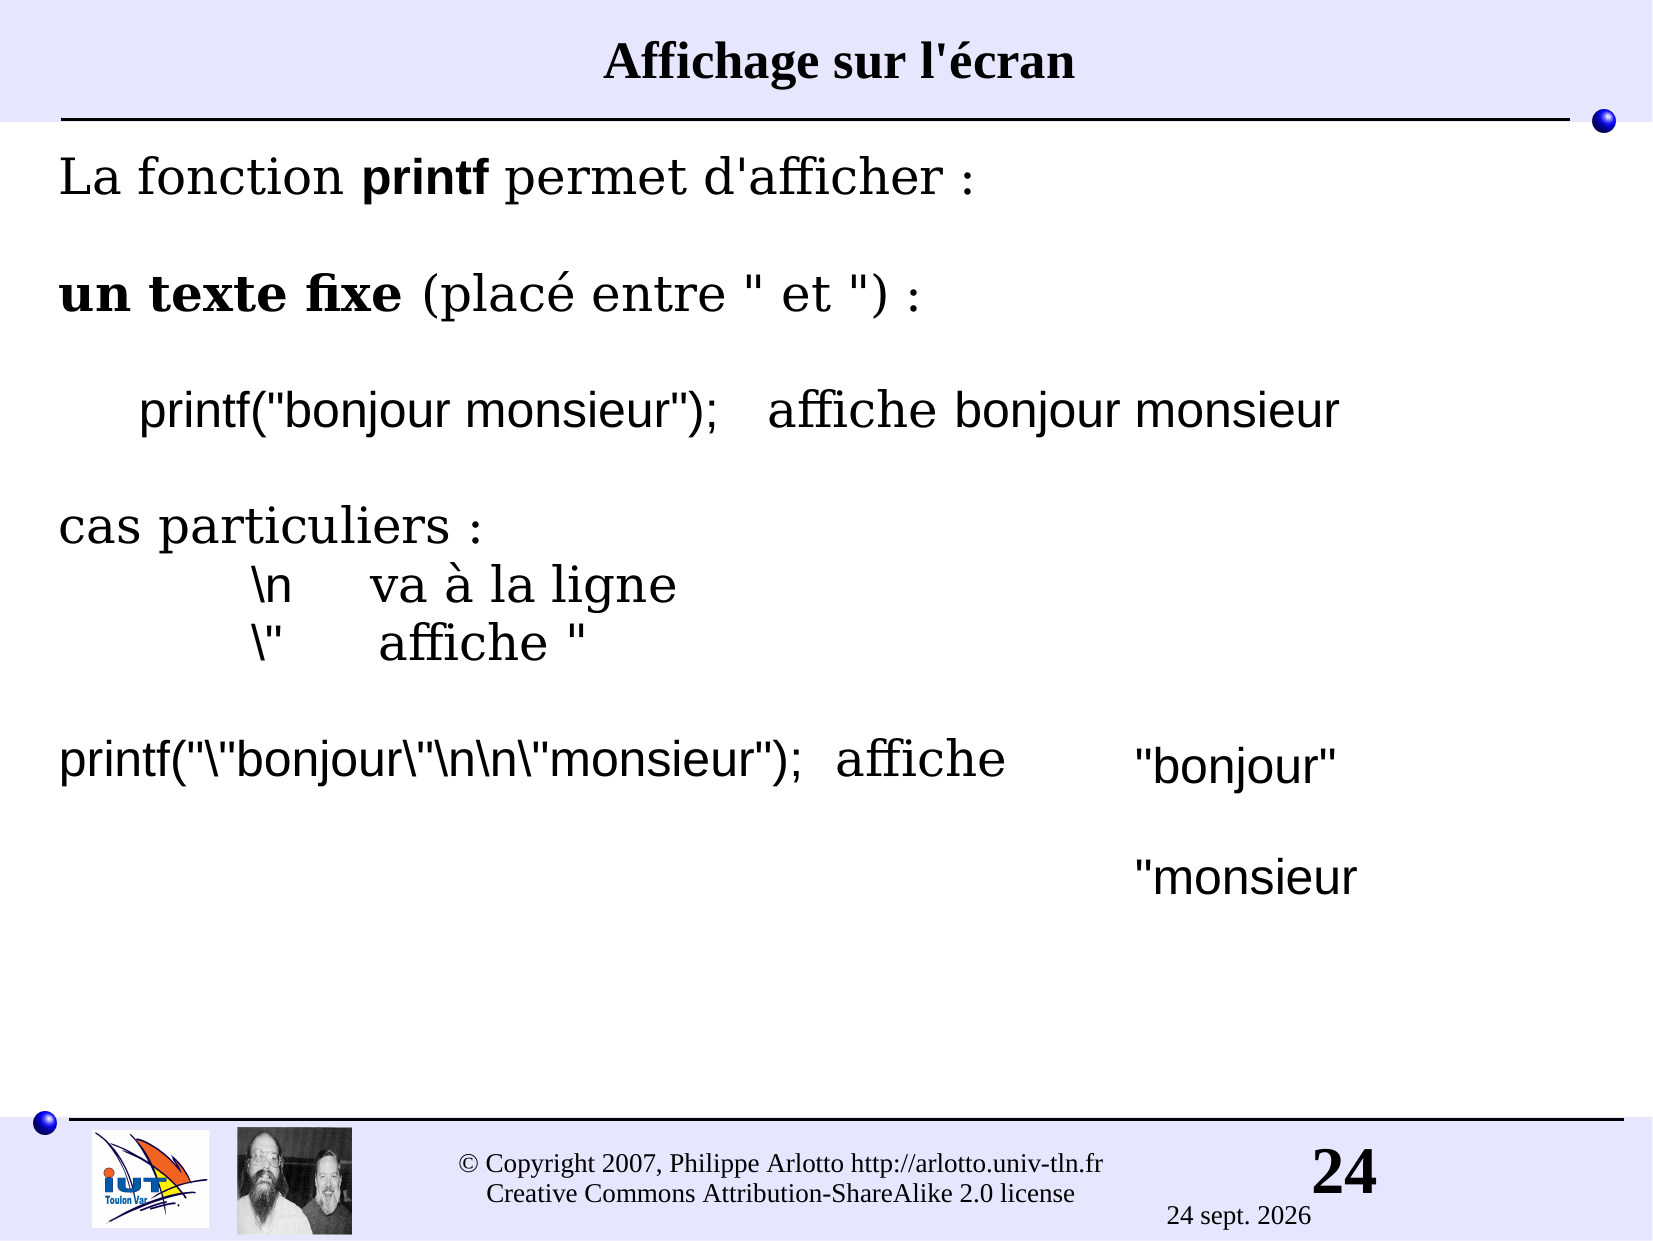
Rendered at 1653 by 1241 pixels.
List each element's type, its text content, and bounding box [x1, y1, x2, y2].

text_box "bonjour" "monsieur [1134, 738, 1359, 908]
title Affichage sur l'écran [95, 14, 1585, 107]
picture [237, 1127, 352, 1235]
text_box La fonction printf permet d'afficher : un texte fixe (placé entre " et ") : printf("bonjour monsieur"); affiche bonjour monsieur cas particuliers : \n va à la ligne \" affiche " printf("\"bonjour\"\n\n\"monsieur"); affiche [58, 147, 1506, 968]
